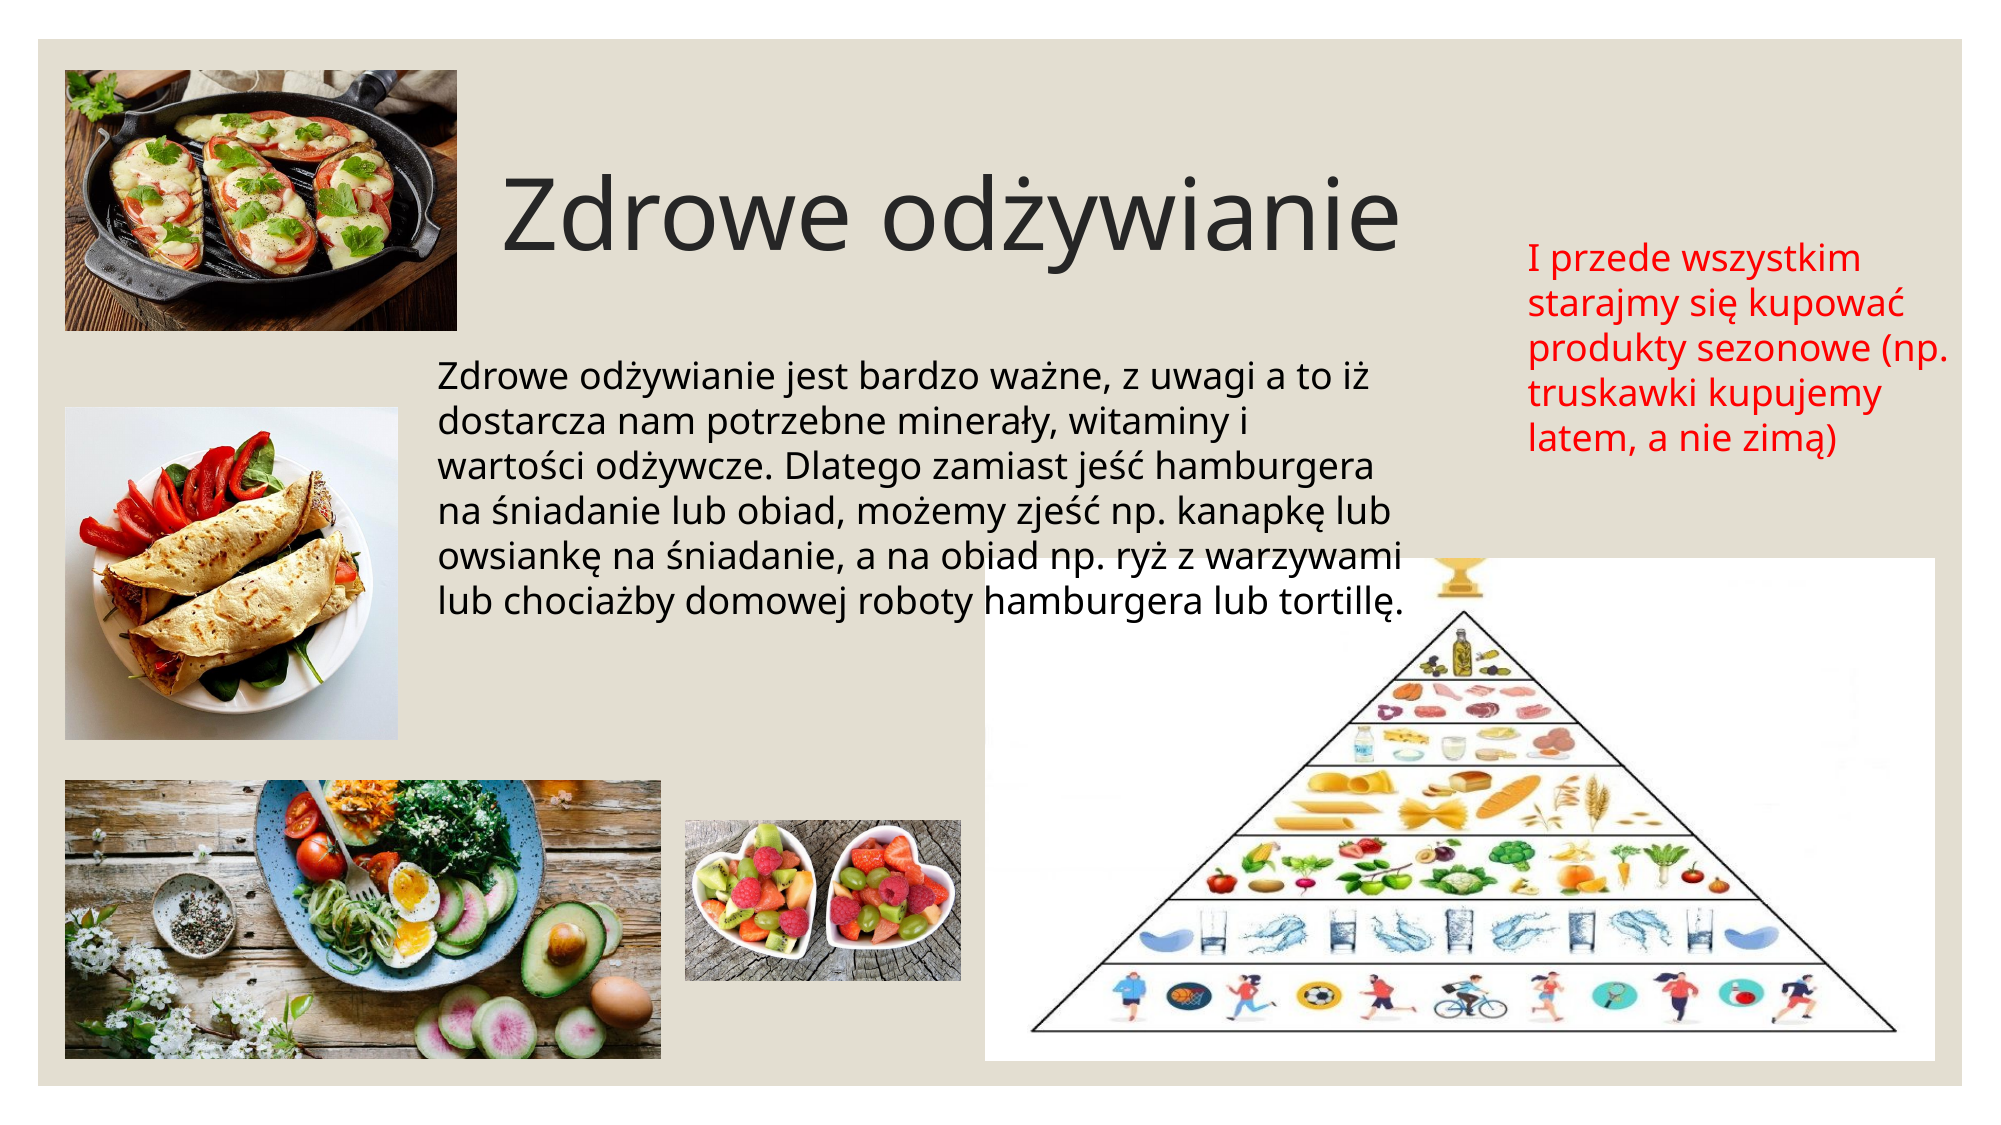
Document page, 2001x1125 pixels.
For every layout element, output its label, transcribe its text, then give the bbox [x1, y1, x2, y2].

picture [65, 780, 661, 1059]
picture [985, 559, 1935, 1061]
picture [65, 407, 398, 740]
picture [65, 71, 457, 331]
picture [685, 820, 961, 981]
text_box I przede wszystkim starajmy się kupować produkty sezonowe (np. truskawki kupujemy latem, a nie zimą) [1512, 225, 1971, 514]
title Zdrowe odżywianie [457, 105, 1825, 331]
text_box Zdrowe odżywianie jest bardzo ważne, z uwagi a to iż dostarcza nam potrzebne minerały, witaminy i wartości odżywcze. Dlatego zamiast jeść hamburgera na śniadanie lub obiad, możemy zjeść np. kanapkę lub owsiankę na śniadanie, a na obiad np. ryż z warzywami lub chociażby domowej roboty hamburgera lub tortillę. [422, 344, 1423, 724]
